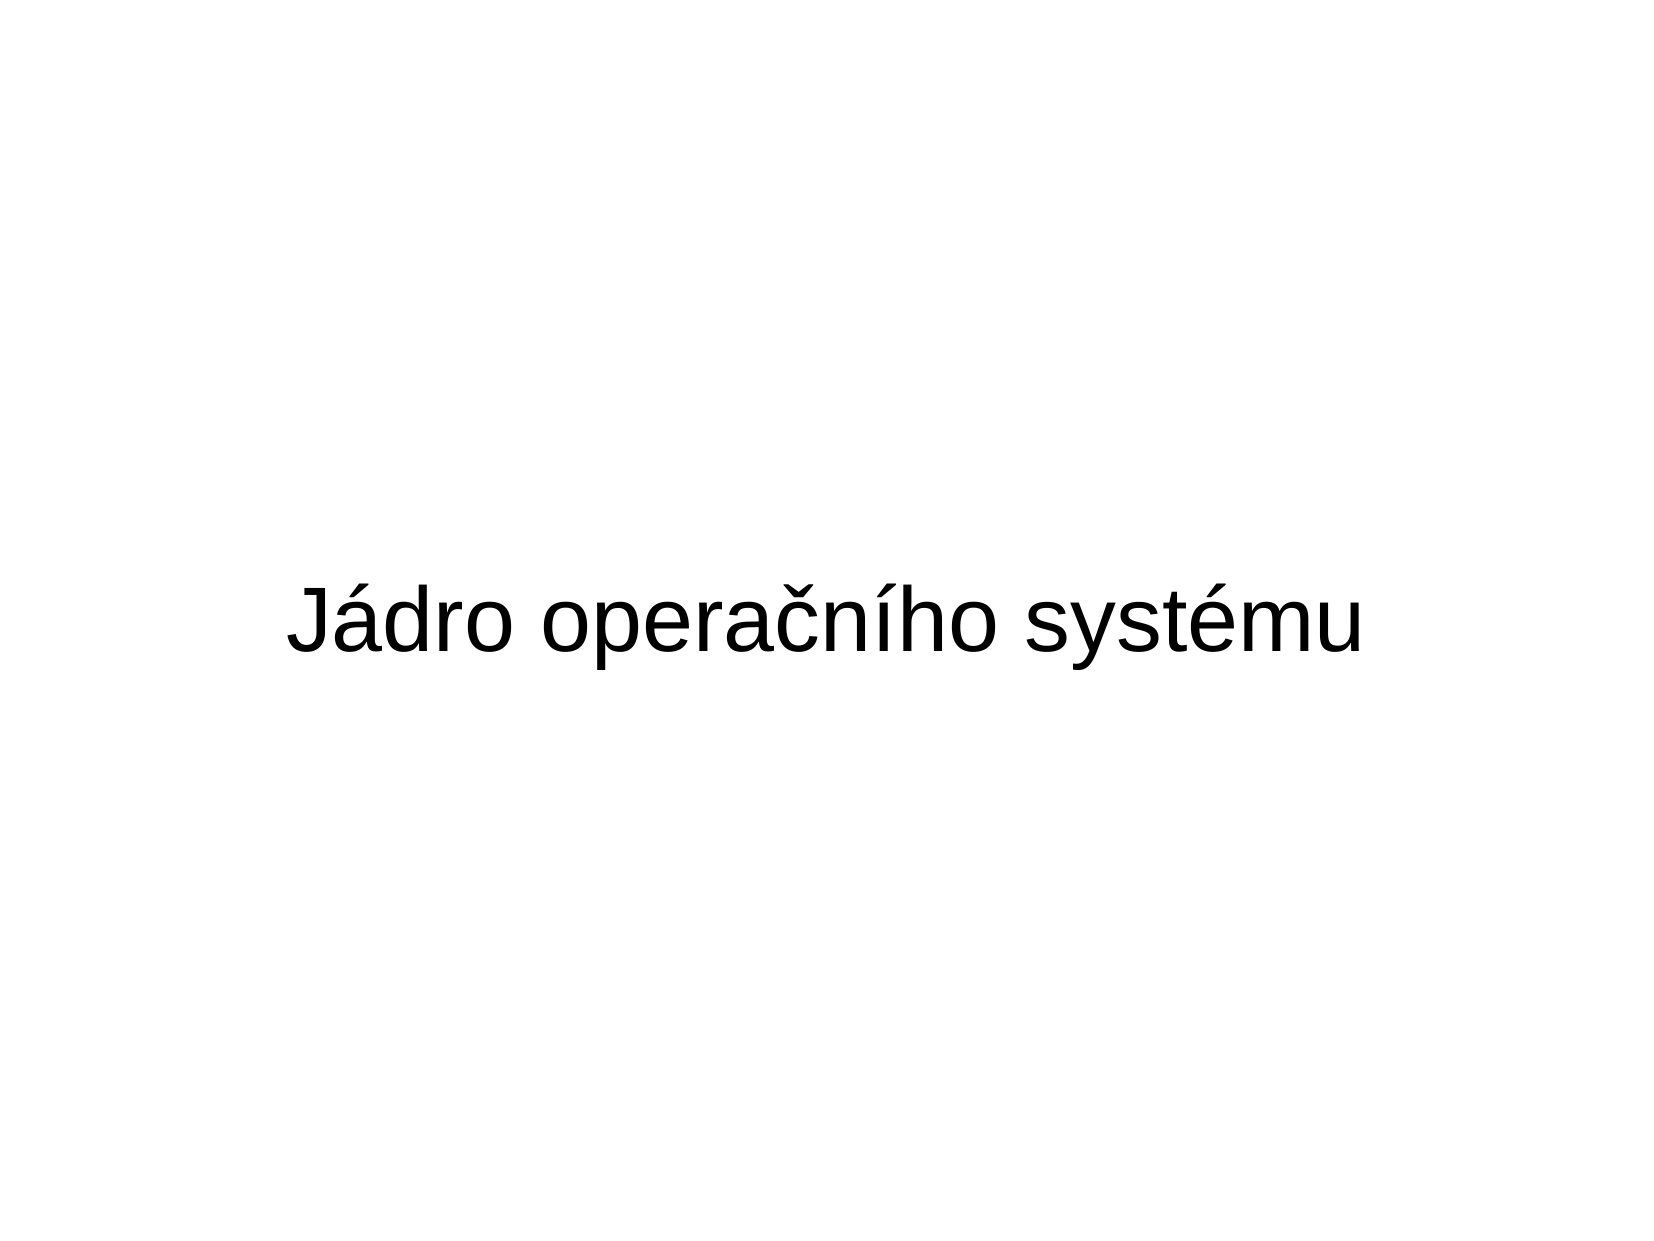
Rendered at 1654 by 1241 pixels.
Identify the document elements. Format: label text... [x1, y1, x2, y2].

title Jádro operačního systému [82, 516, 1571, 724]
